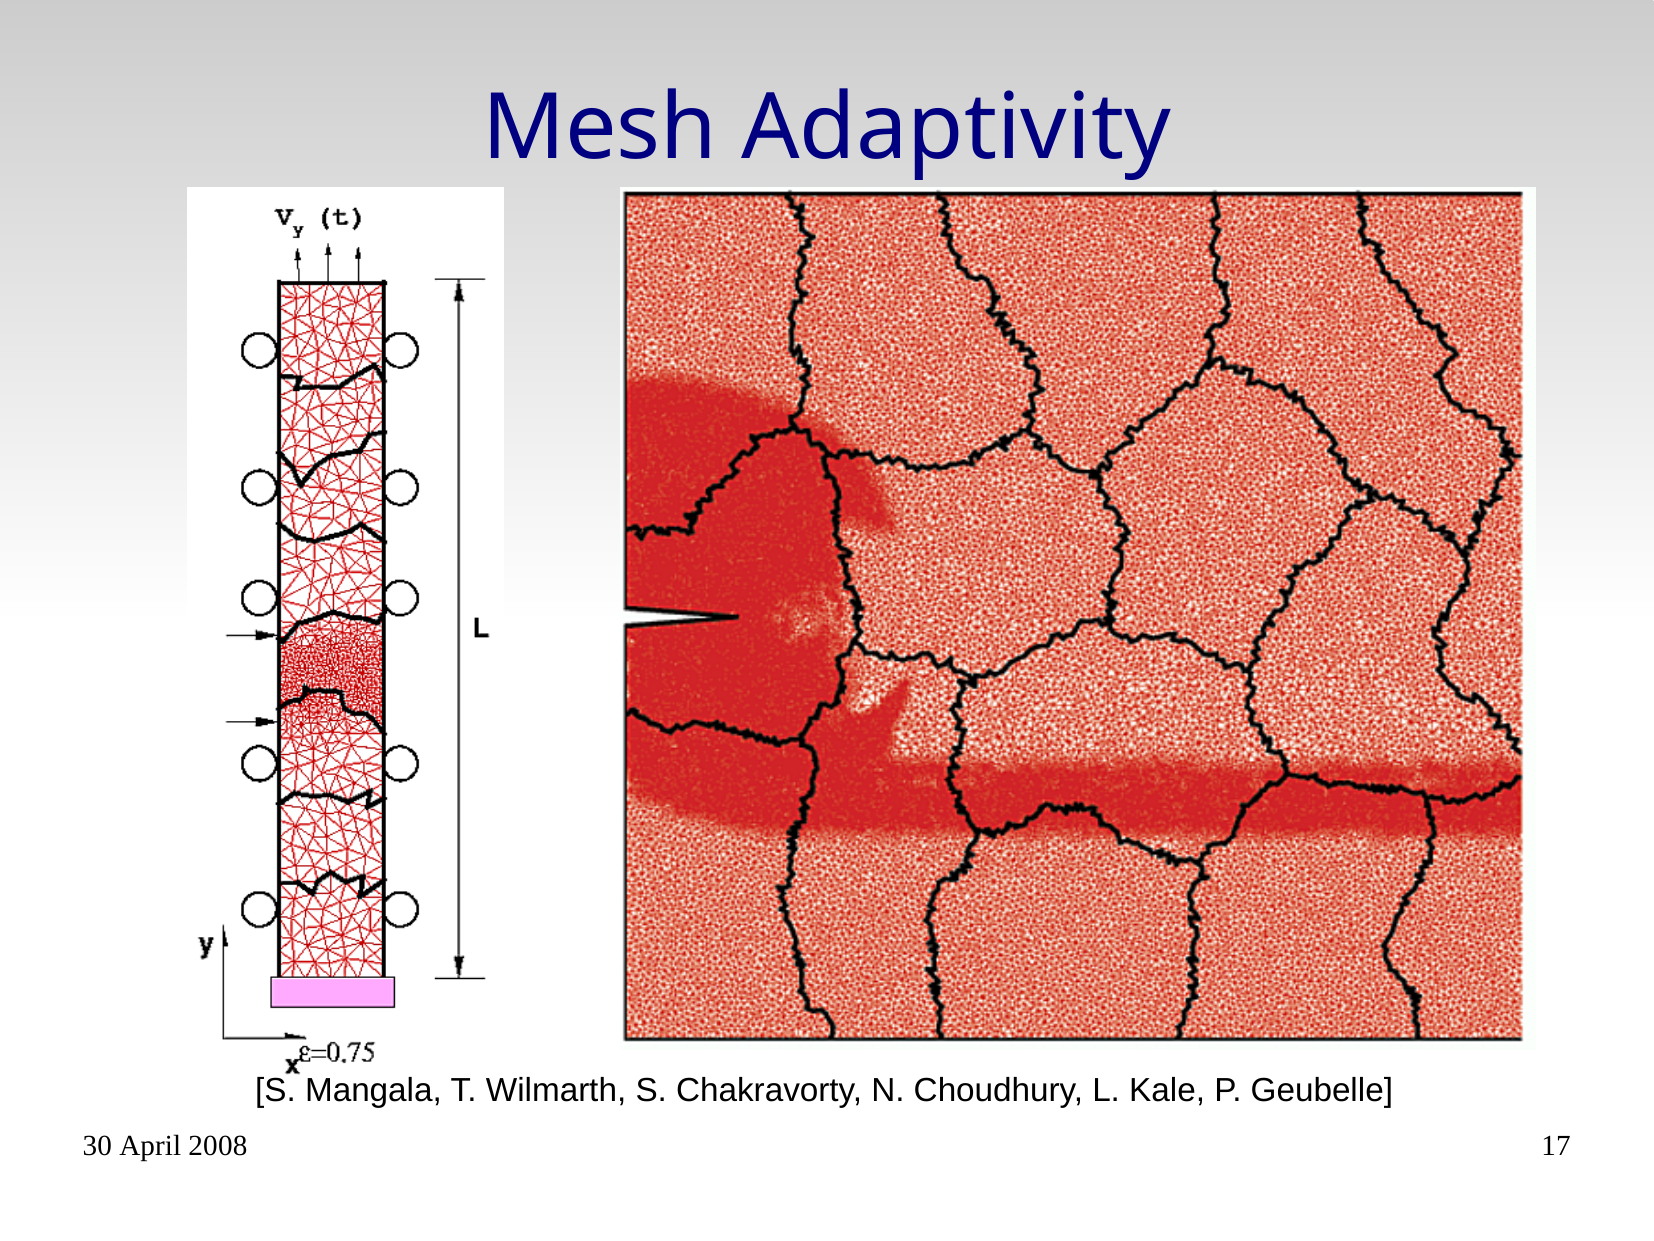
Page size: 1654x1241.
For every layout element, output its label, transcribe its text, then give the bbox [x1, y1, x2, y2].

picture [620, 187, 1536, 1051]
picture [187, 187, 504, 1088]
title Mesh Adaptivity [82, 19, 1571, 228]
text_box [S. Mangala, T. Wilmarth, S. Chakravorty, N. Choudhury, L. Kale, P. Geubelle] [240, 1064, 1414, 1129]
